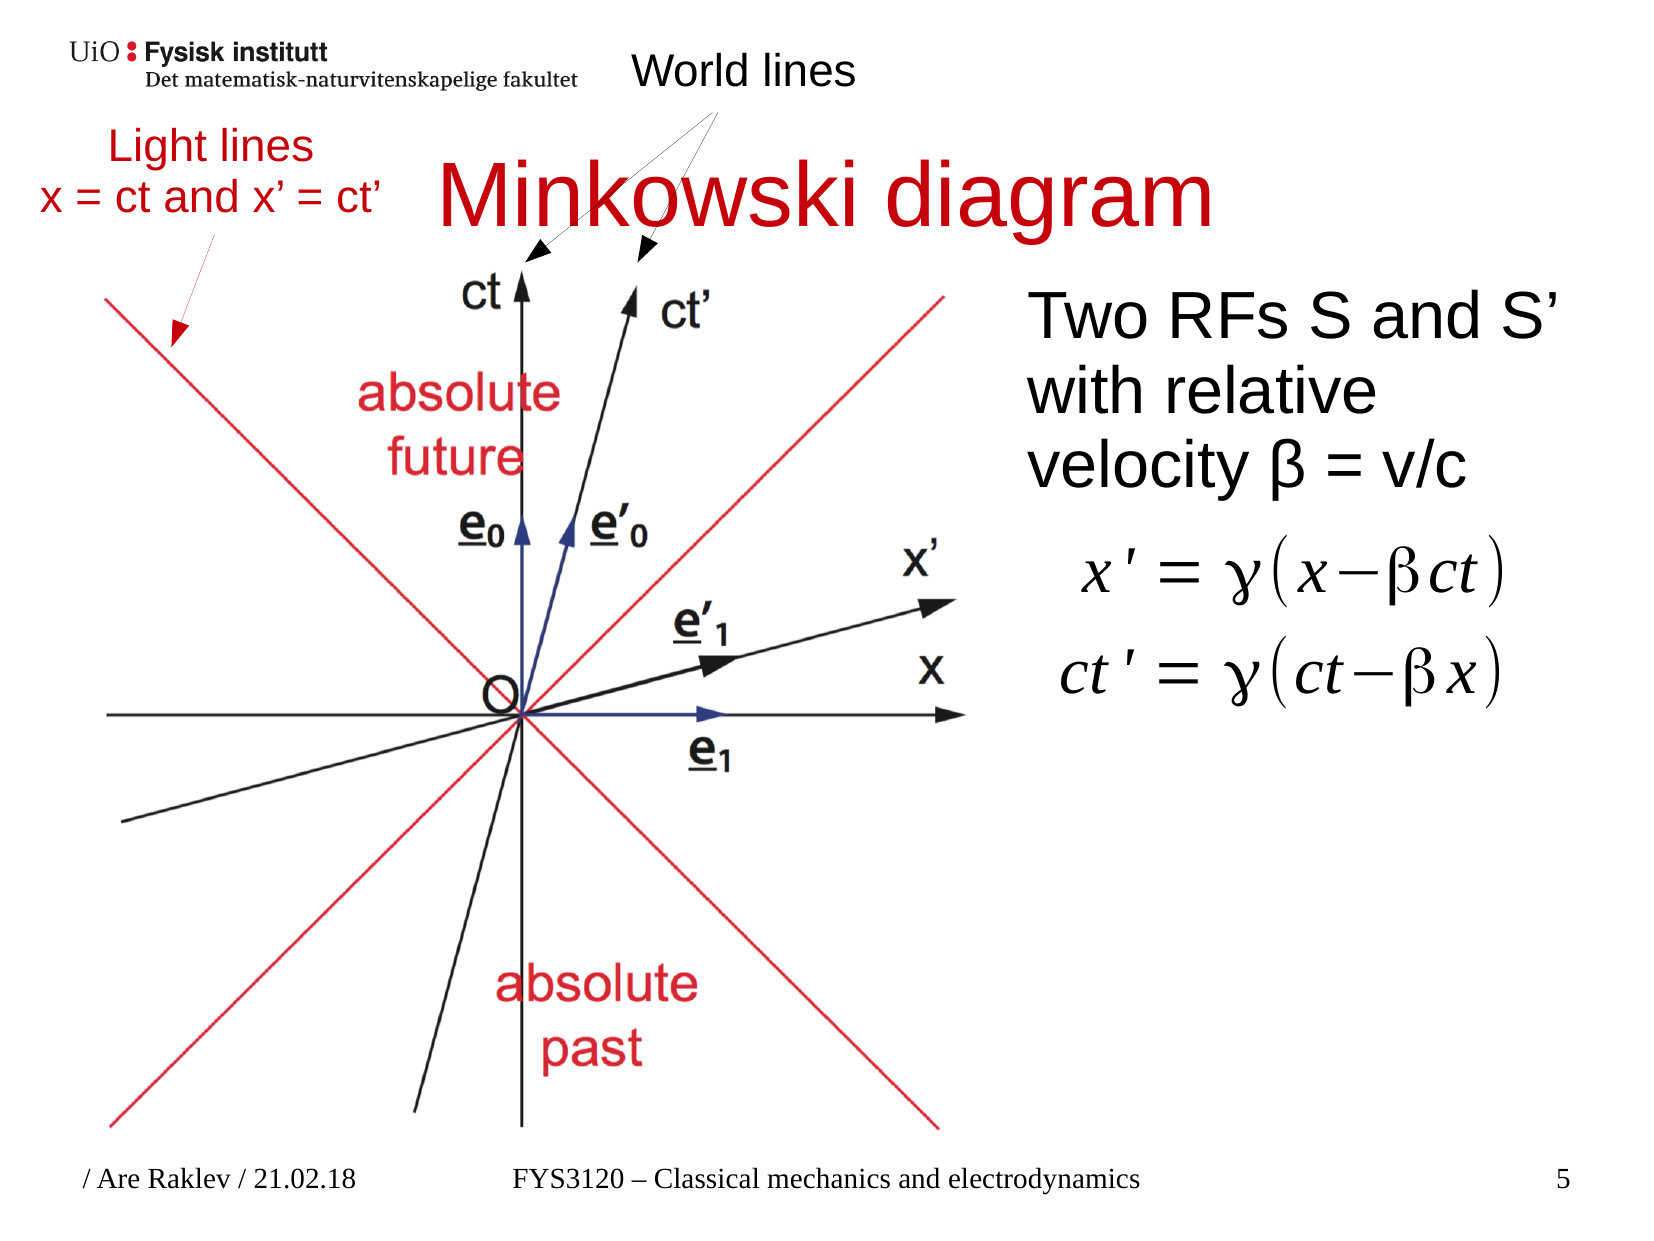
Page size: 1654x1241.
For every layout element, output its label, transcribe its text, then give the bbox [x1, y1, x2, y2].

text_box World lines [550, 37, 938, 123]
title Minkowski diagram [547, 123, 711, 248]
picture [68, 37, 550, 93]
text_box Light lines x = ct and x’ = ct’ [17, 112, 405, 282]
chart [1072, 532, 1514, 613]
picture [39, 248, 1009, 1164]
text_box Two RFs S and S’ with relative velocity β = v/c [1012, 270, 1576, 510]
title Minkowski diagram [82, 90, 697, 248]
chart [1052, 633, 1512, 714]
title Minkowski diagram [651, 90, 1571, 298]
